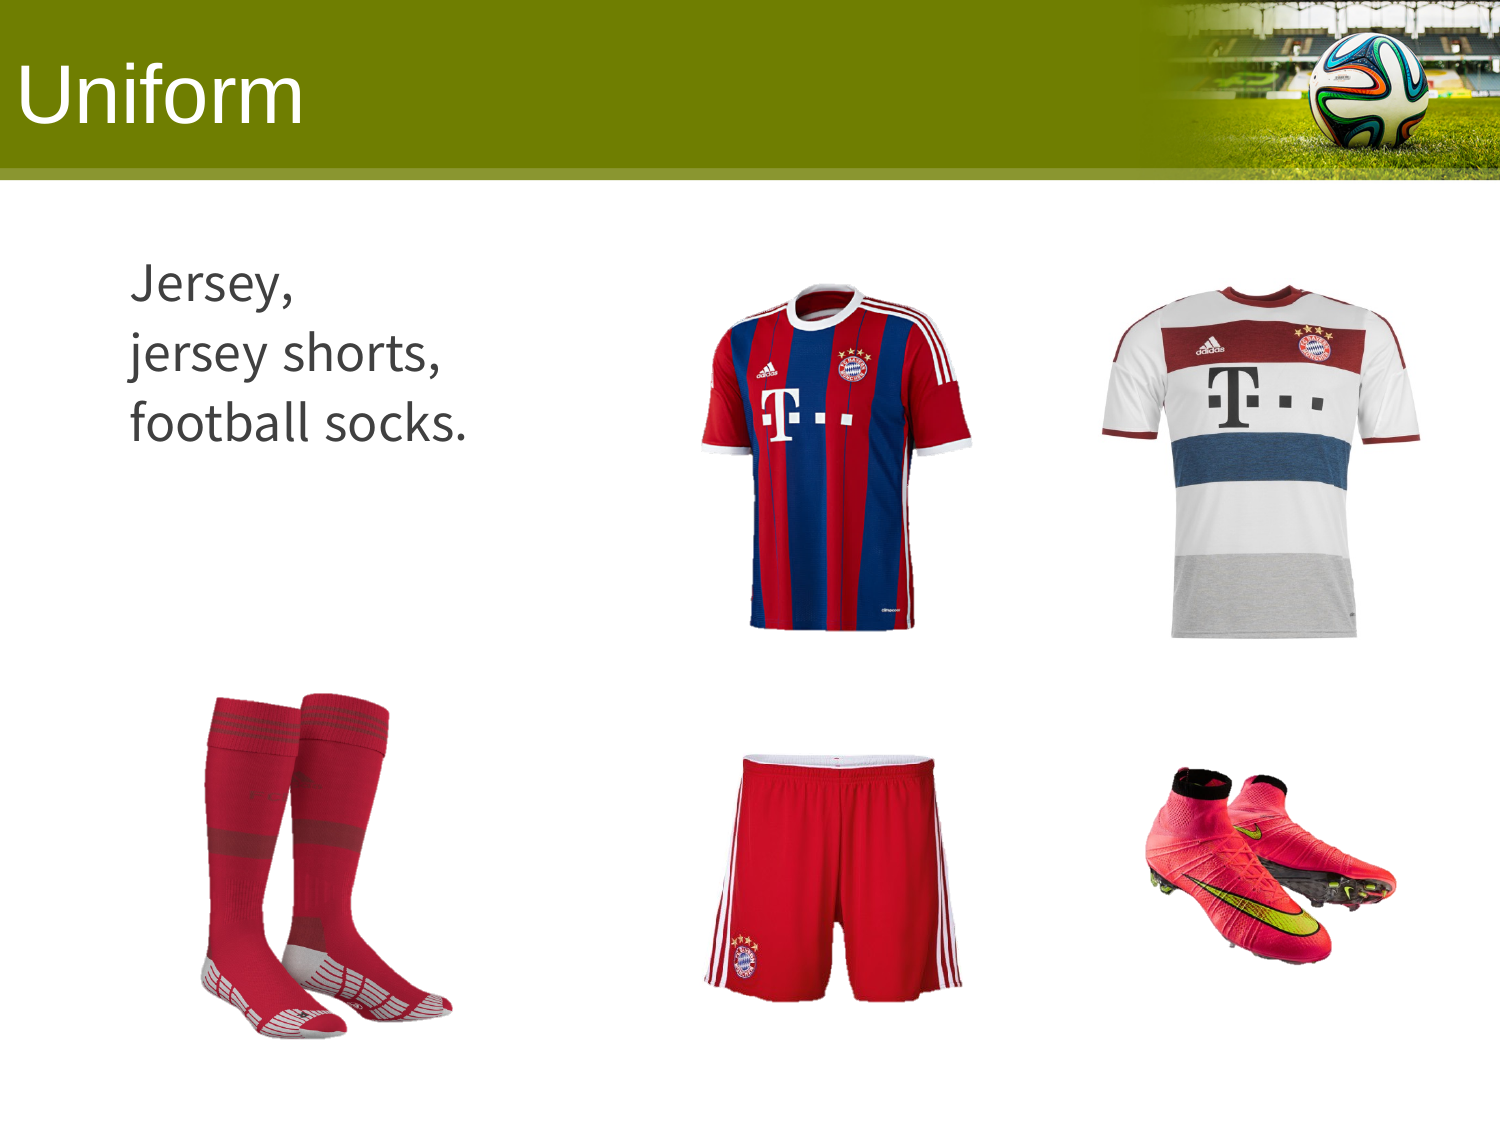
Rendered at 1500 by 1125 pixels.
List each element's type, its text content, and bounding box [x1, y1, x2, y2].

list Jersey, jersey shorts, football socks. [64, 243, 1415, 835]
picture [0, 179, 1500, 1125]
title Uniform [0, 2, 1500, 179]
